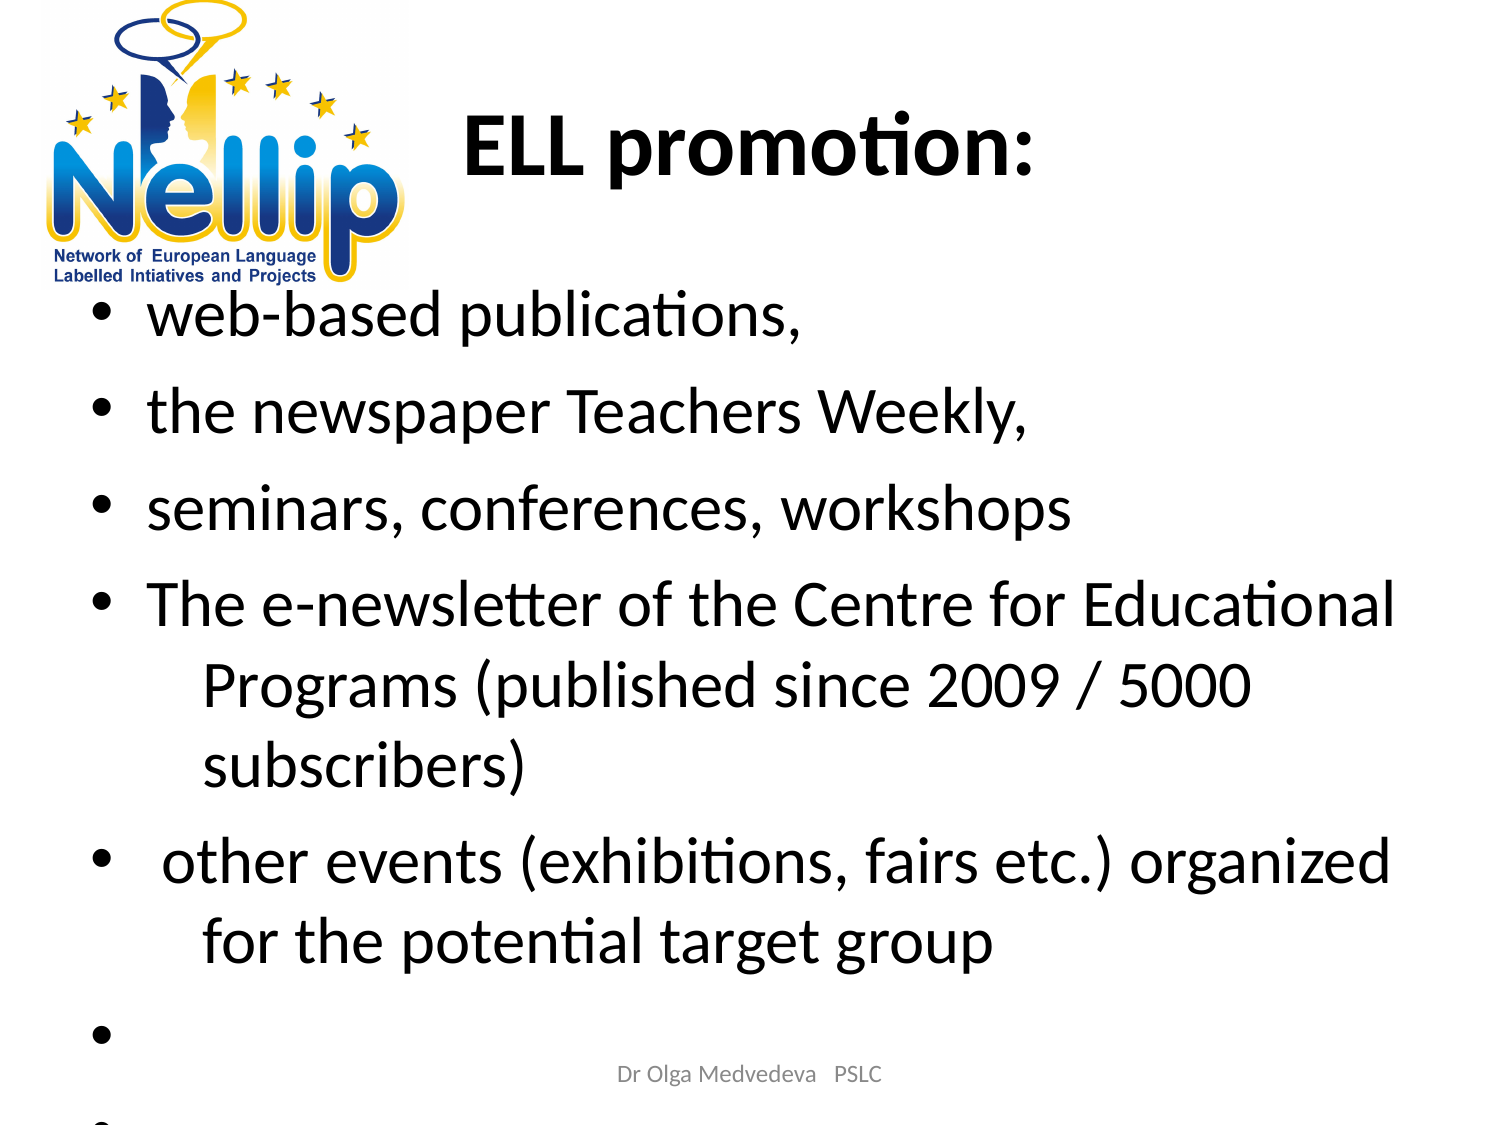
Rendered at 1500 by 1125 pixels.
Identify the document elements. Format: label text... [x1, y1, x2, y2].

list web-based publications, the newspaper Teachers Weekly, seminars, conferences, workshops The e-newsletter of the Centre for Educational Programs (published since 2009 / 5000 subscribers) other events (exhibitions, fairs etc.) organized for the potential target group [75, 262, 1426, 1005]
picture [41, 0, 409, 290]
title ELL promotion: [409, 45, 1426, 233]
text_box Dr Olga Medvedeva PSLC [512, 1042, 988, 1103]
